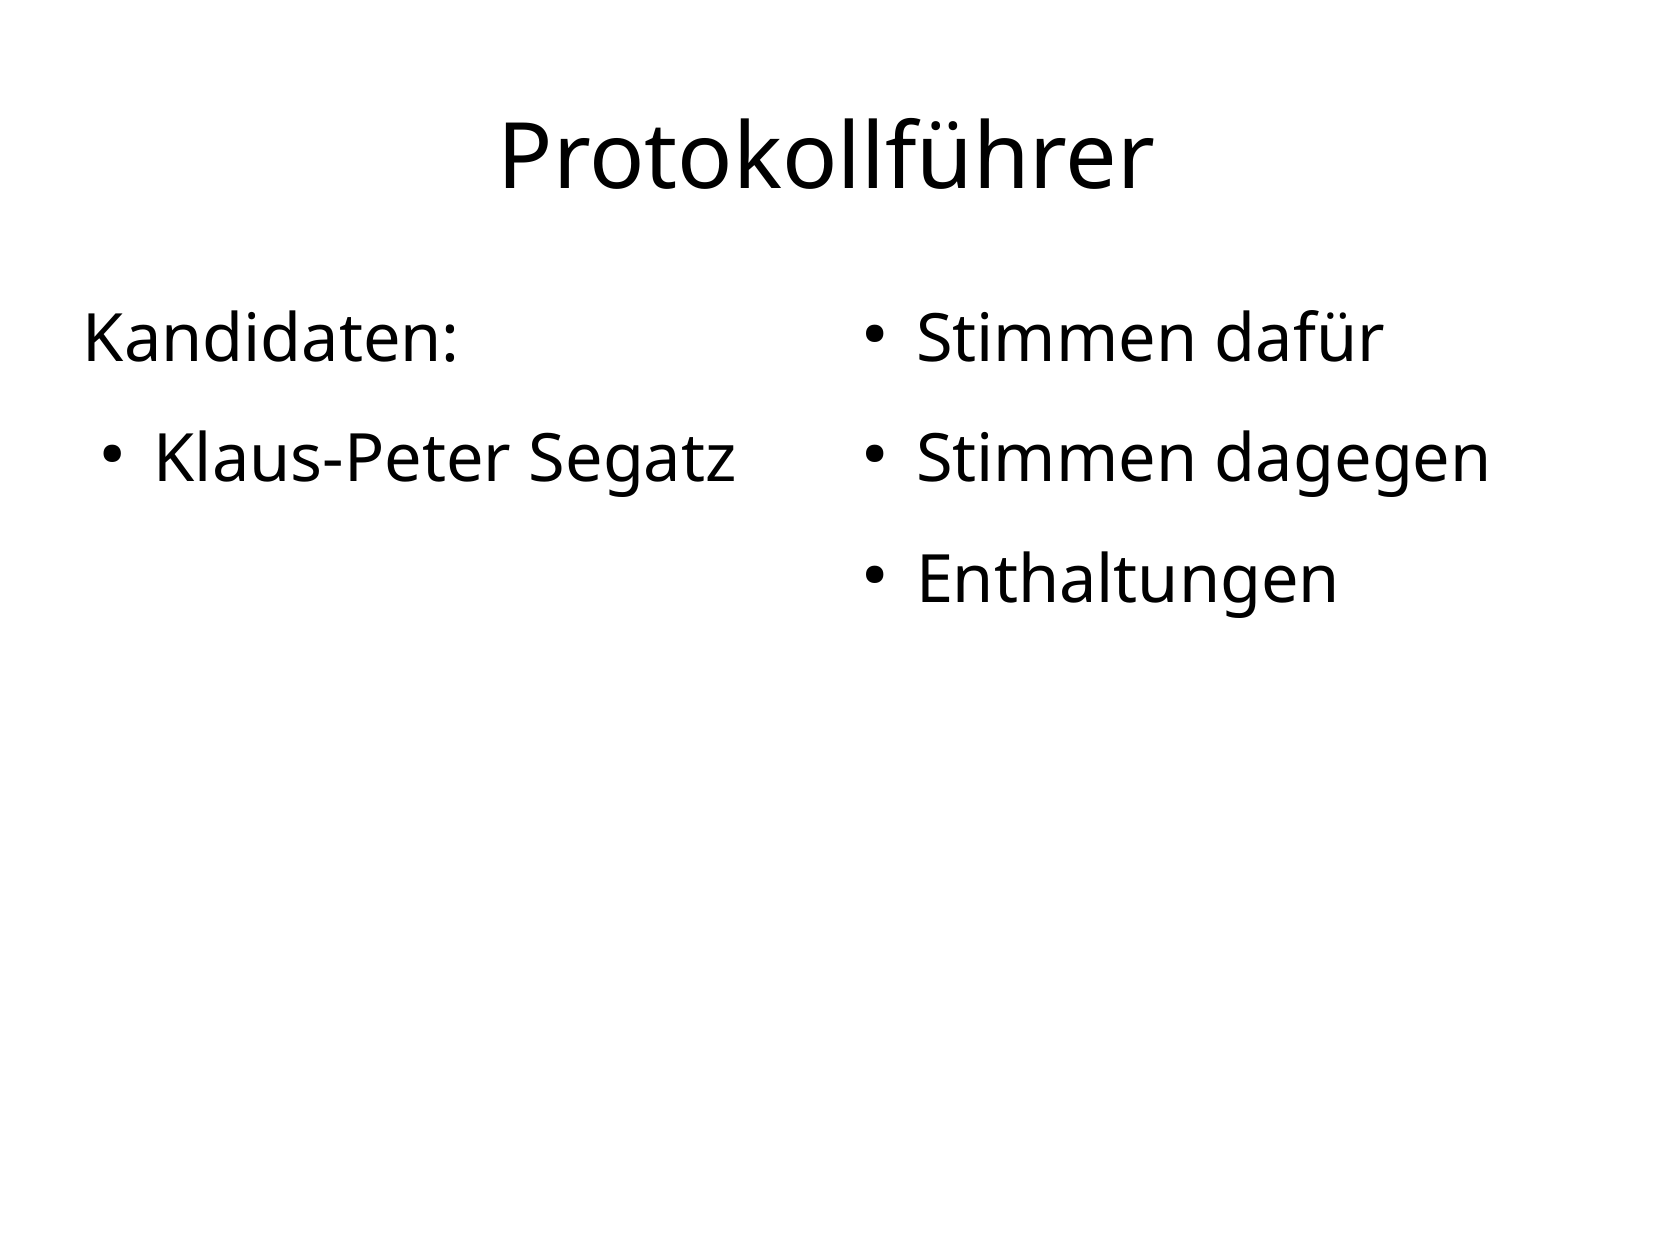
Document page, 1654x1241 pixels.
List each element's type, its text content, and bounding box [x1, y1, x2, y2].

list Stimmen dafür Stimmen dagegen Enthaltungen [845, 290, 1572, 1094]
list Kandidaten: Klaus-Peter Segatz [82, 290, 809, 1094]
title Protokollführer [82, 56, 1571, 250]
